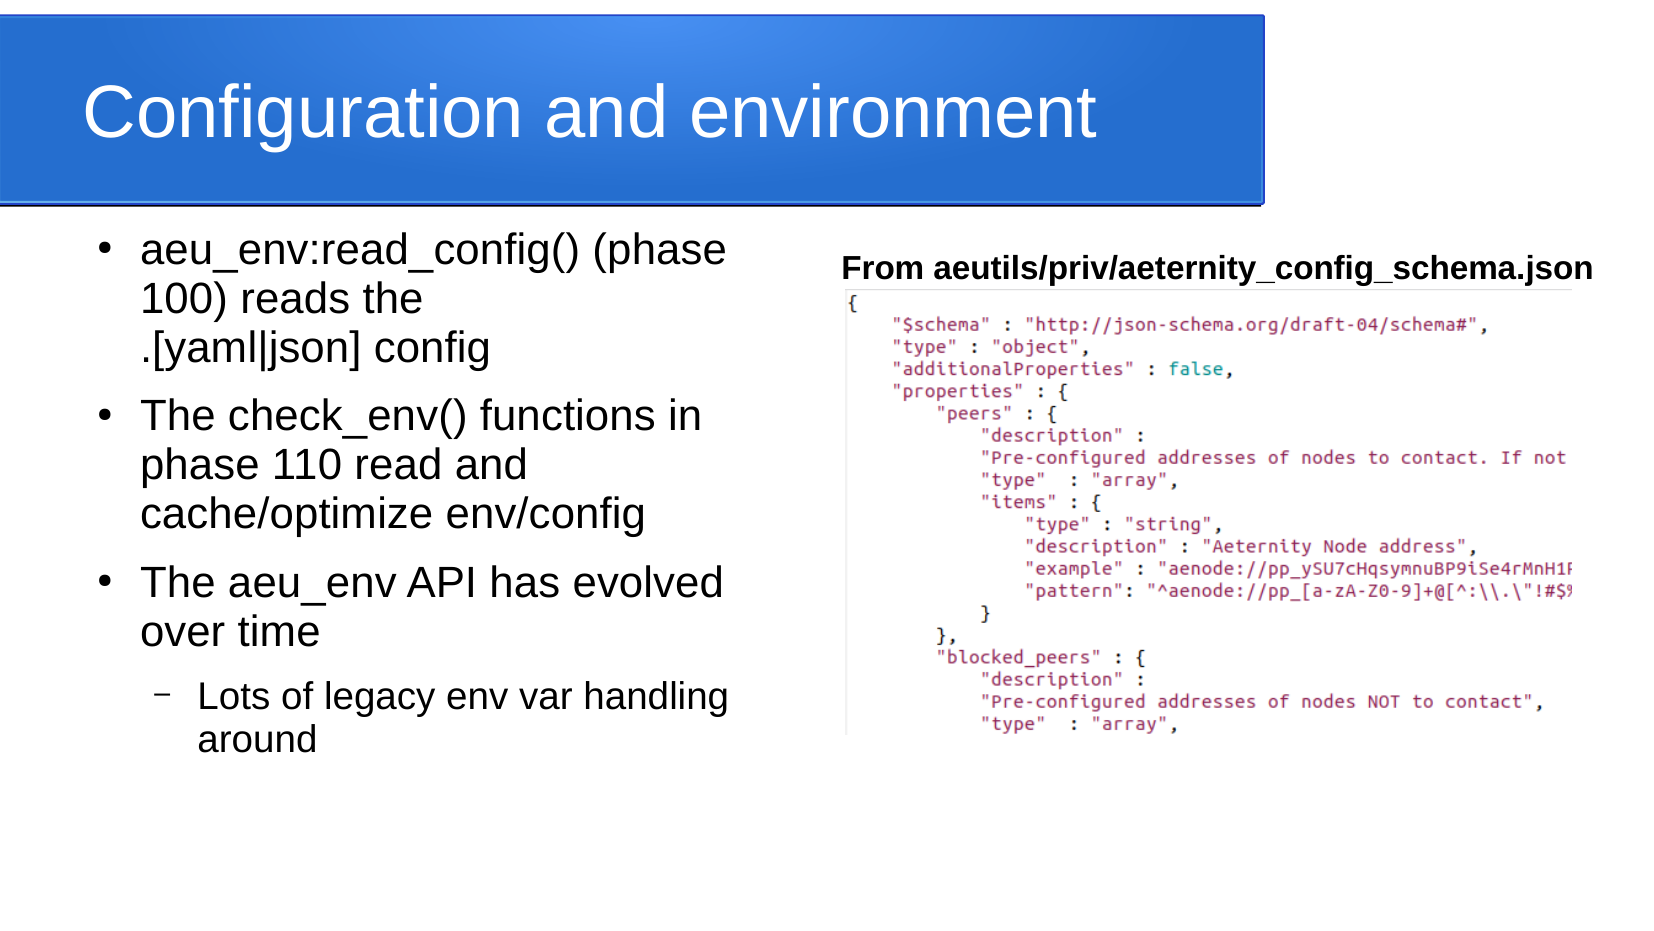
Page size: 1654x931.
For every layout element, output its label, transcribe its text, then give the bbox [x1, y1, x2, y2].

list aeu_env:read_config() (phase 100) reads the .[yaml|json] config The check_env() functions in phase 110 read and cache/optimize env/config The aeu_env API has evolved over time Lots of legacy env var handling around [82, 224, 809, 764]
text_box From aeutils/priv/aeternity_config_schema.json [826, 242, 1642, 294]
title Configuration and environment [82, 35, 1235, 189]
picture [845, 294, 1572, 735]
